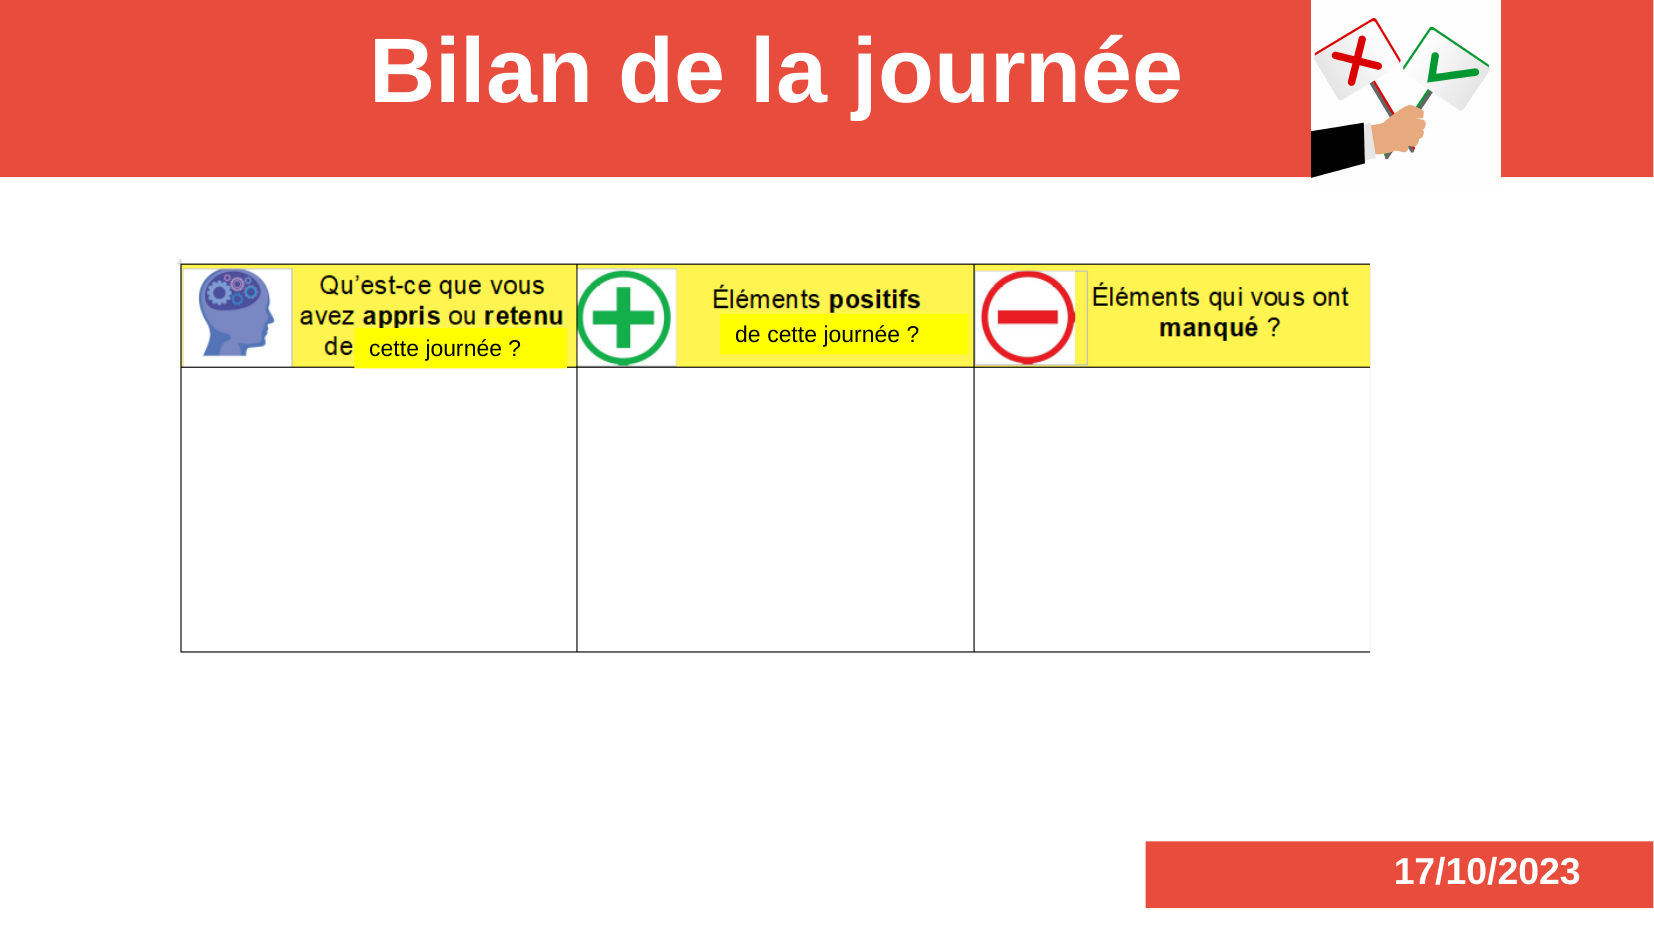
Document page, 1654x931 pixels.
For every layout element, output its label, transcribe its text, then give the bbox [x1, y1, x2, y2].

picture [177, 259, 1371, 662]
picture [1311, 0, 1501, 189]
text_box Bilan de la journée [354, 11, 1311, 142]
text_box cette journée ? [354, 328, 567, 369]
text_box de cette journée ? [720, 313, 969, 355]
